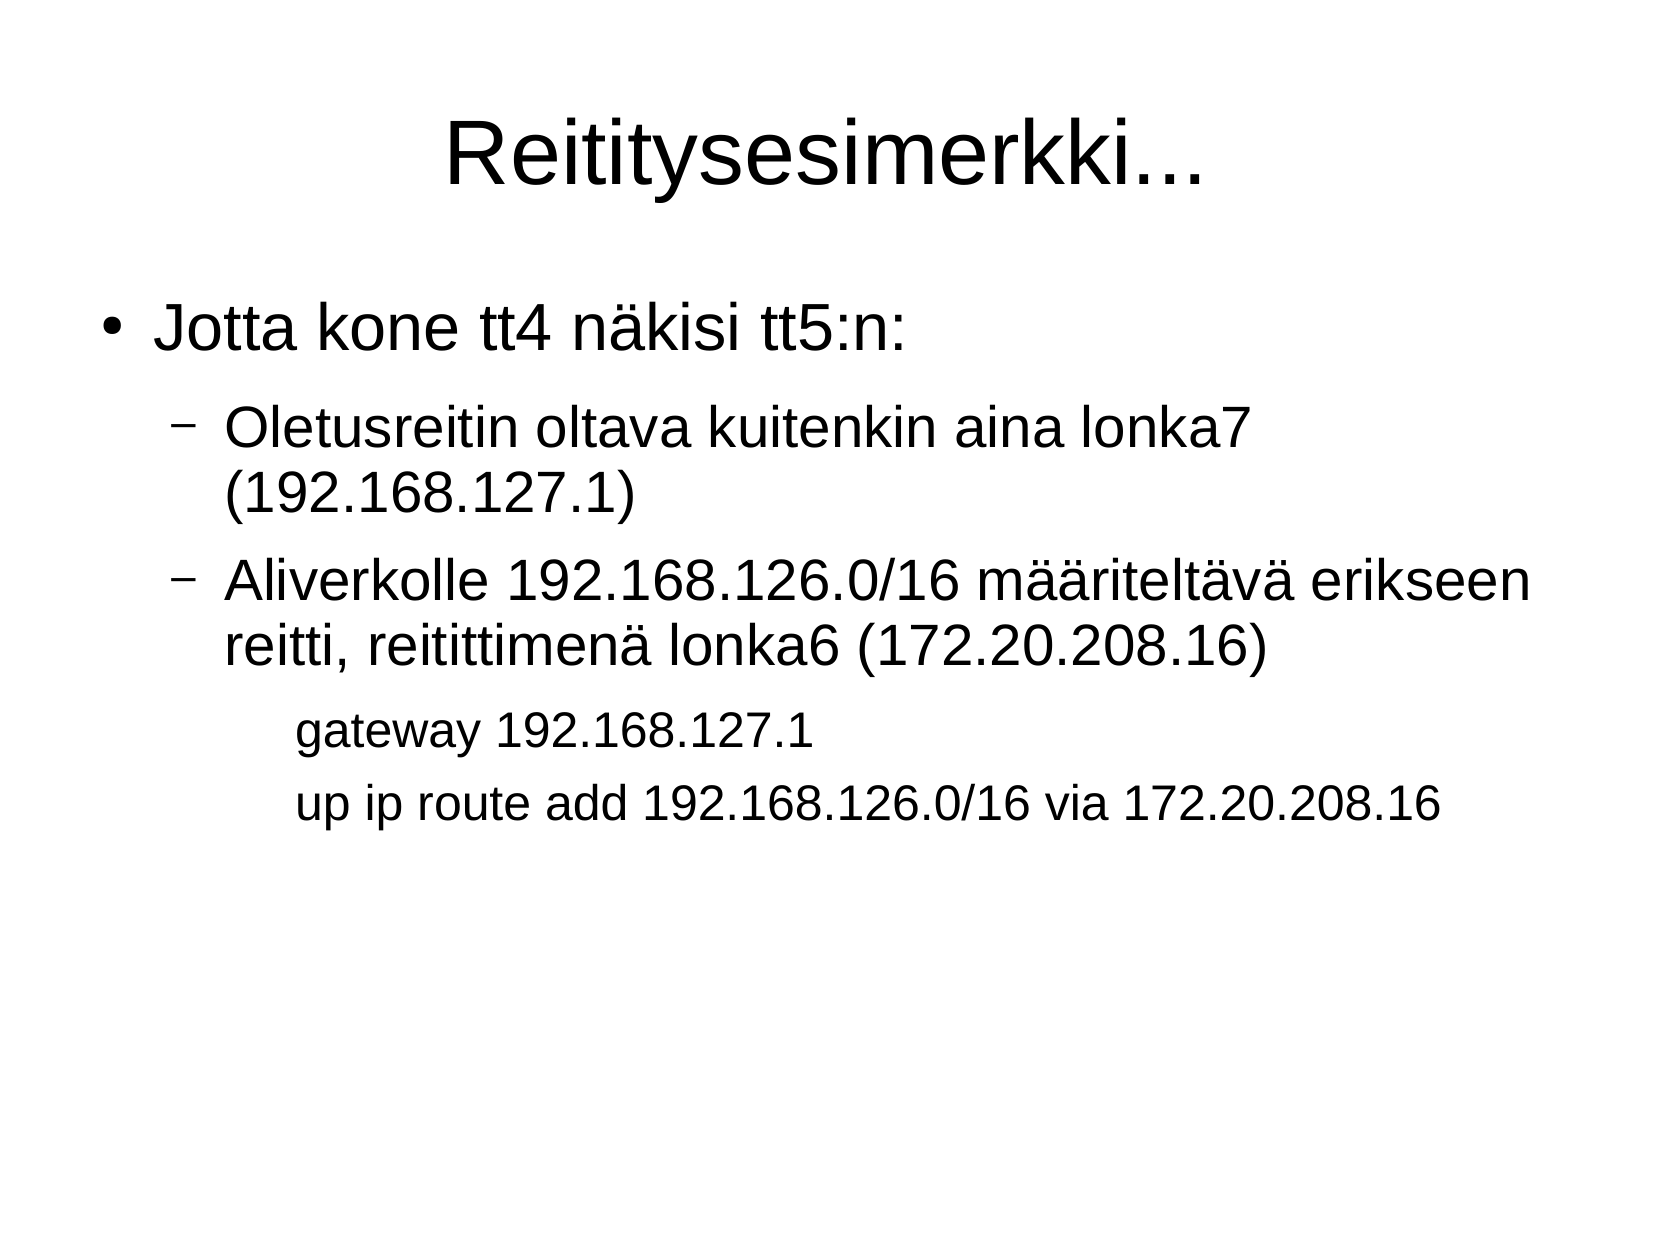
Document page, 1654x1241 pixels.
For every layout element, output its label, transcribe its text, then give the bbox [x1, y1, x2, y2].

list Jotta kone tt4 näkisi tt5:n: Oletusreitin oltava kuitenkin aina lonka7 (192.168.127.1) Aliverkolle 192.168.126.0/16 määriteltävä erikseen reitti, reitittimenä lonka6 (172.20.208.16) gateway 192.168.127.1 up ip route add 192.168.126.0/16 via 172.20.208.16 [82, 290, 1571, 1010]
title Reititysesimerkki... [82, 49, 1571, 257]
